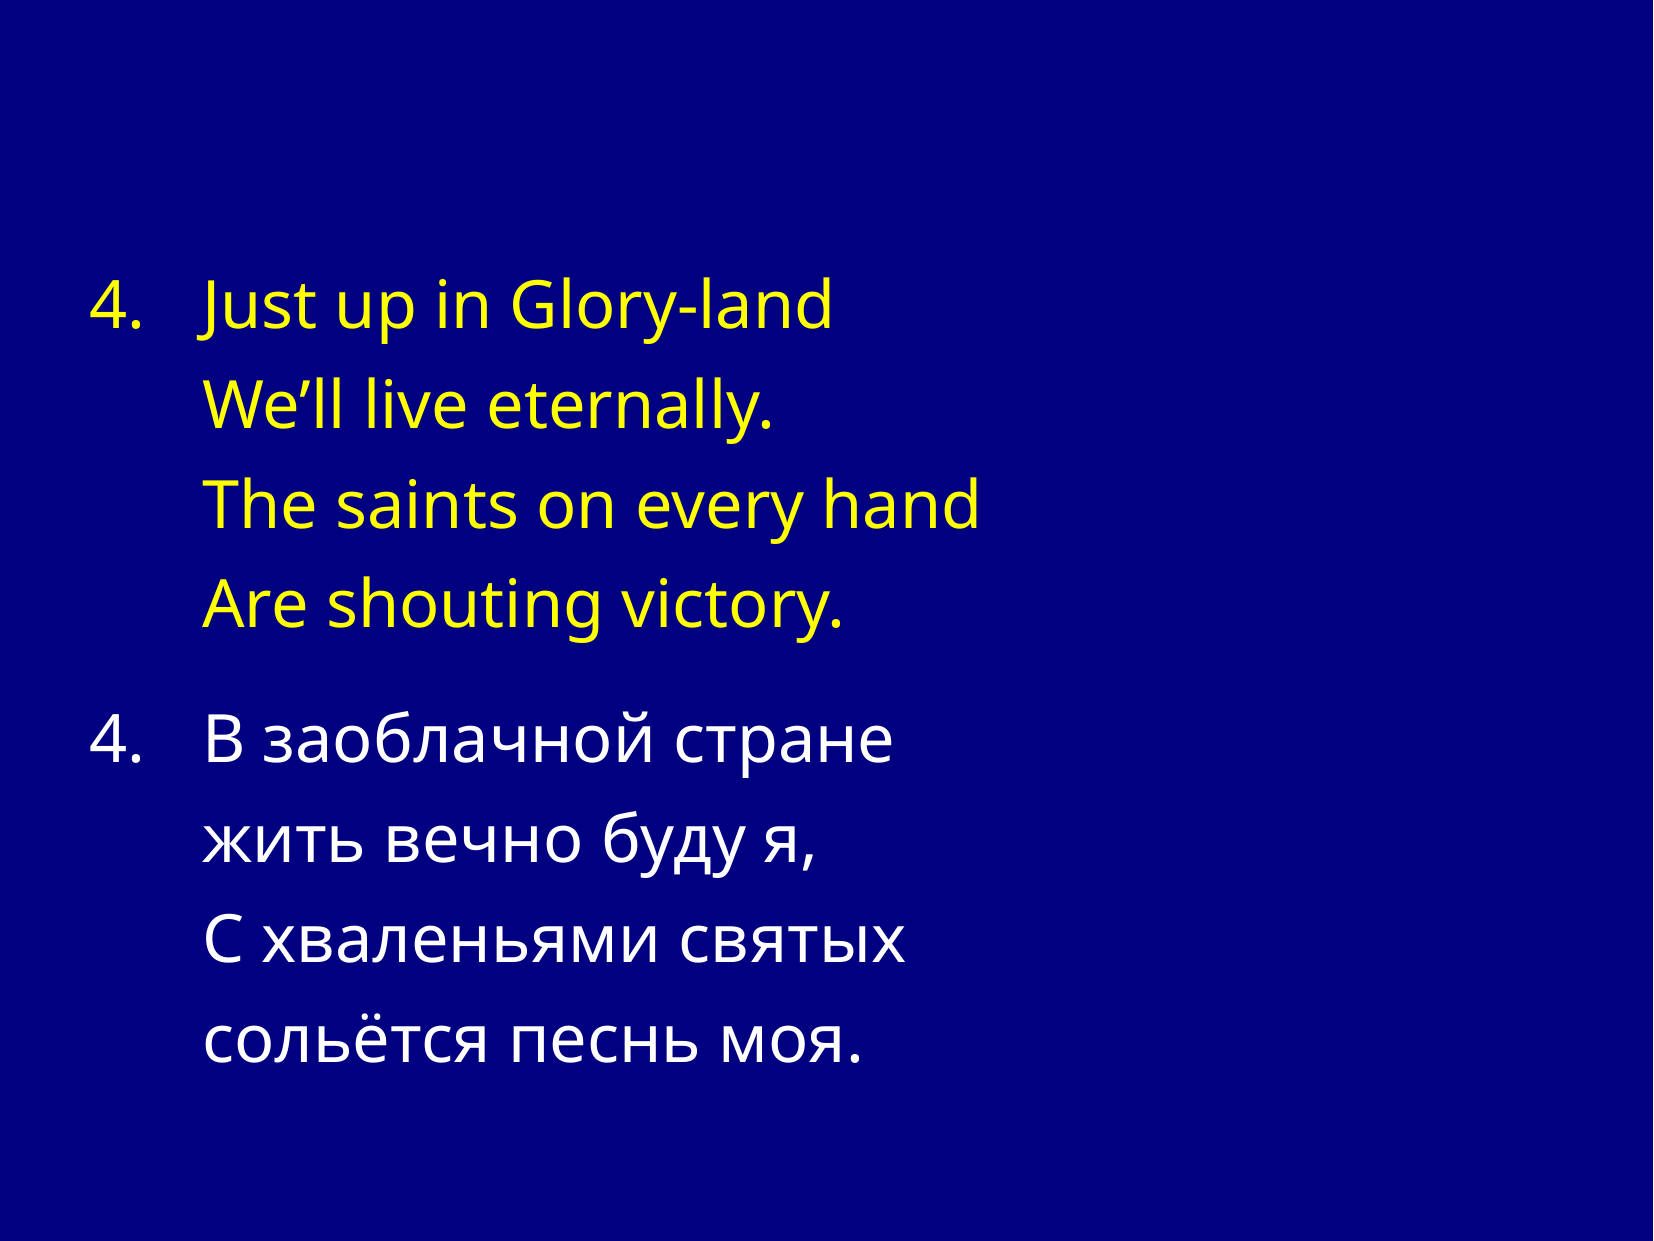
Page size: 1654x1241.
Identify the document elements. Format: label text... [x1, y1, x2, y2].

text_box 4. В заоблачной стране жить вечно буду я, С хваленьями святых сольётся песнь моя. [75, 675, 1576, 1163]
text_box 4. Just up in Glory-land We’ll live eternally. The saints on every hand Are shouting victory. [75, 150, 1576, 638]
